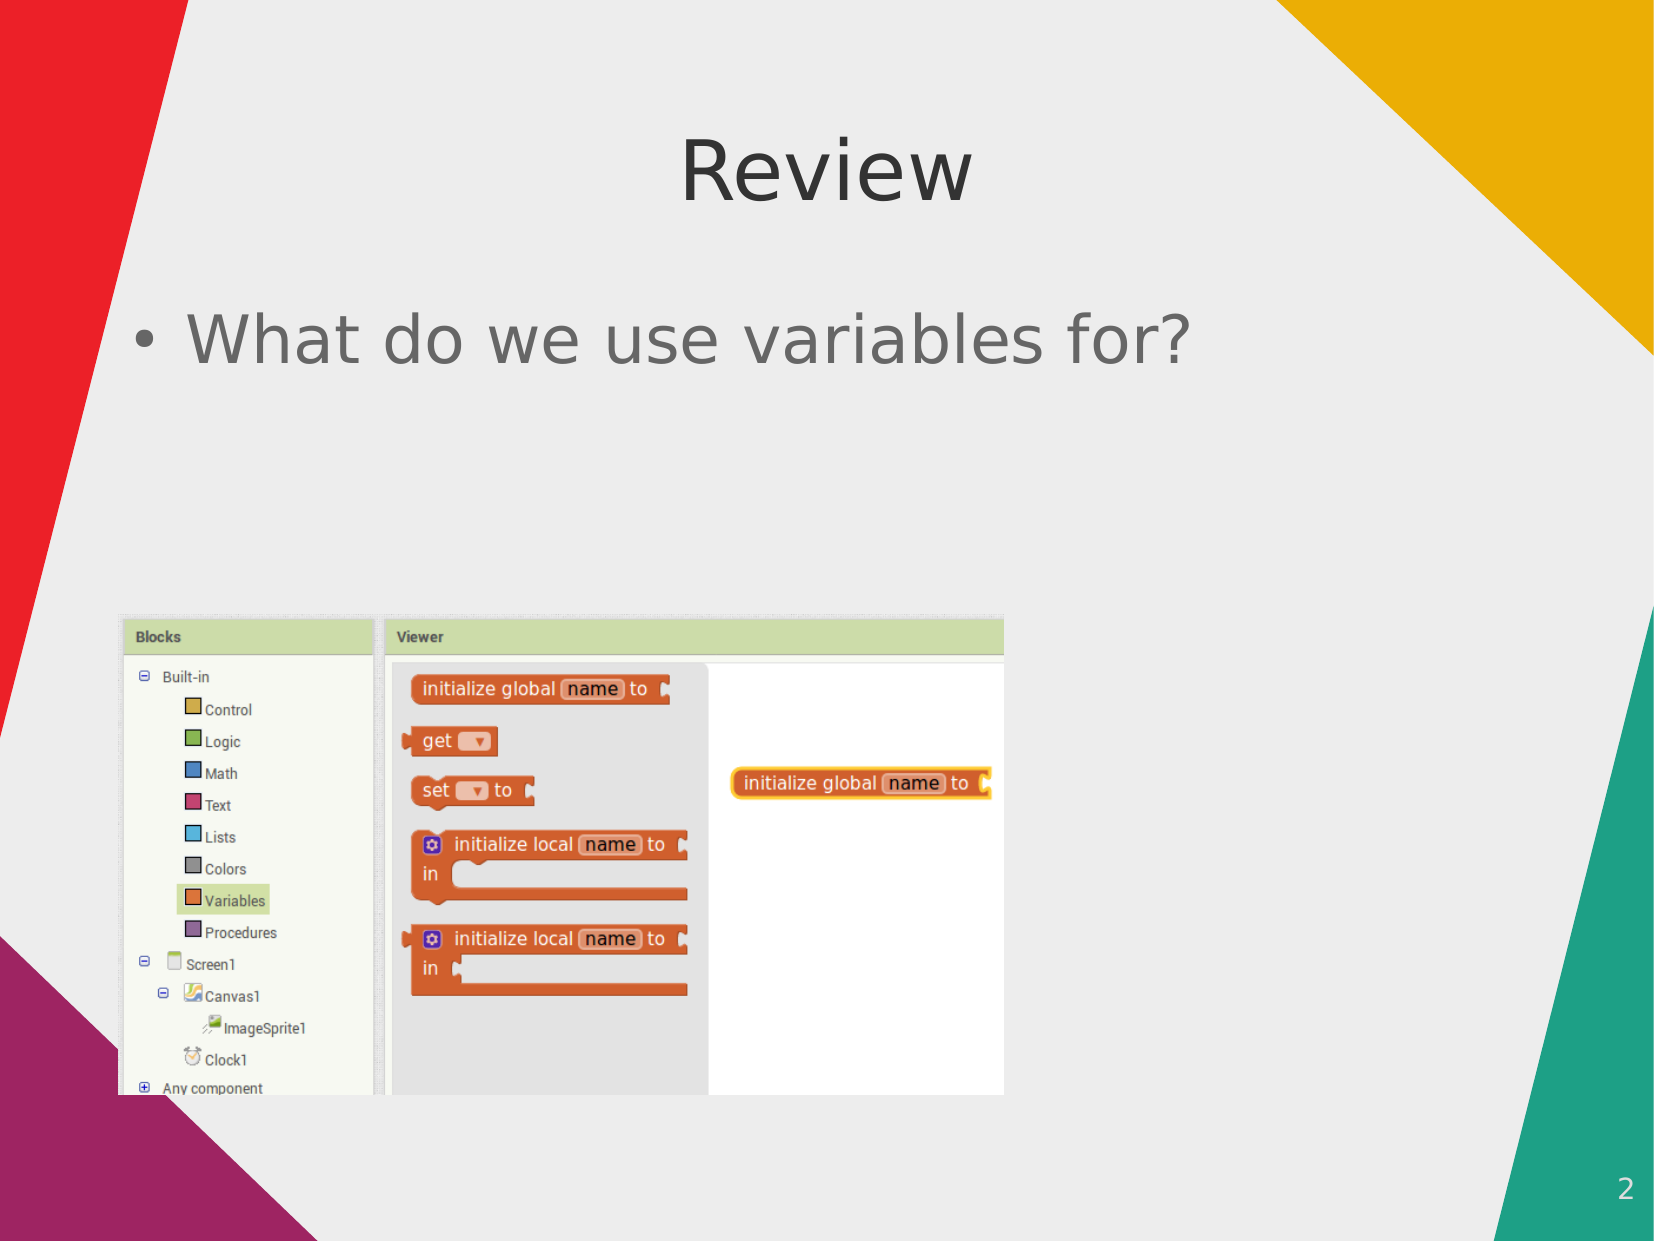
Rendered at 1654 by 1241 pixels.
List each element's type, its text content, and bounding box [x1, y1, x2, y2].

picture [118, 614, 1004, 1095]
title Review [114, 73, 1539, 271]
list What do we use variables for? [114, 302, 1539, 1033]
